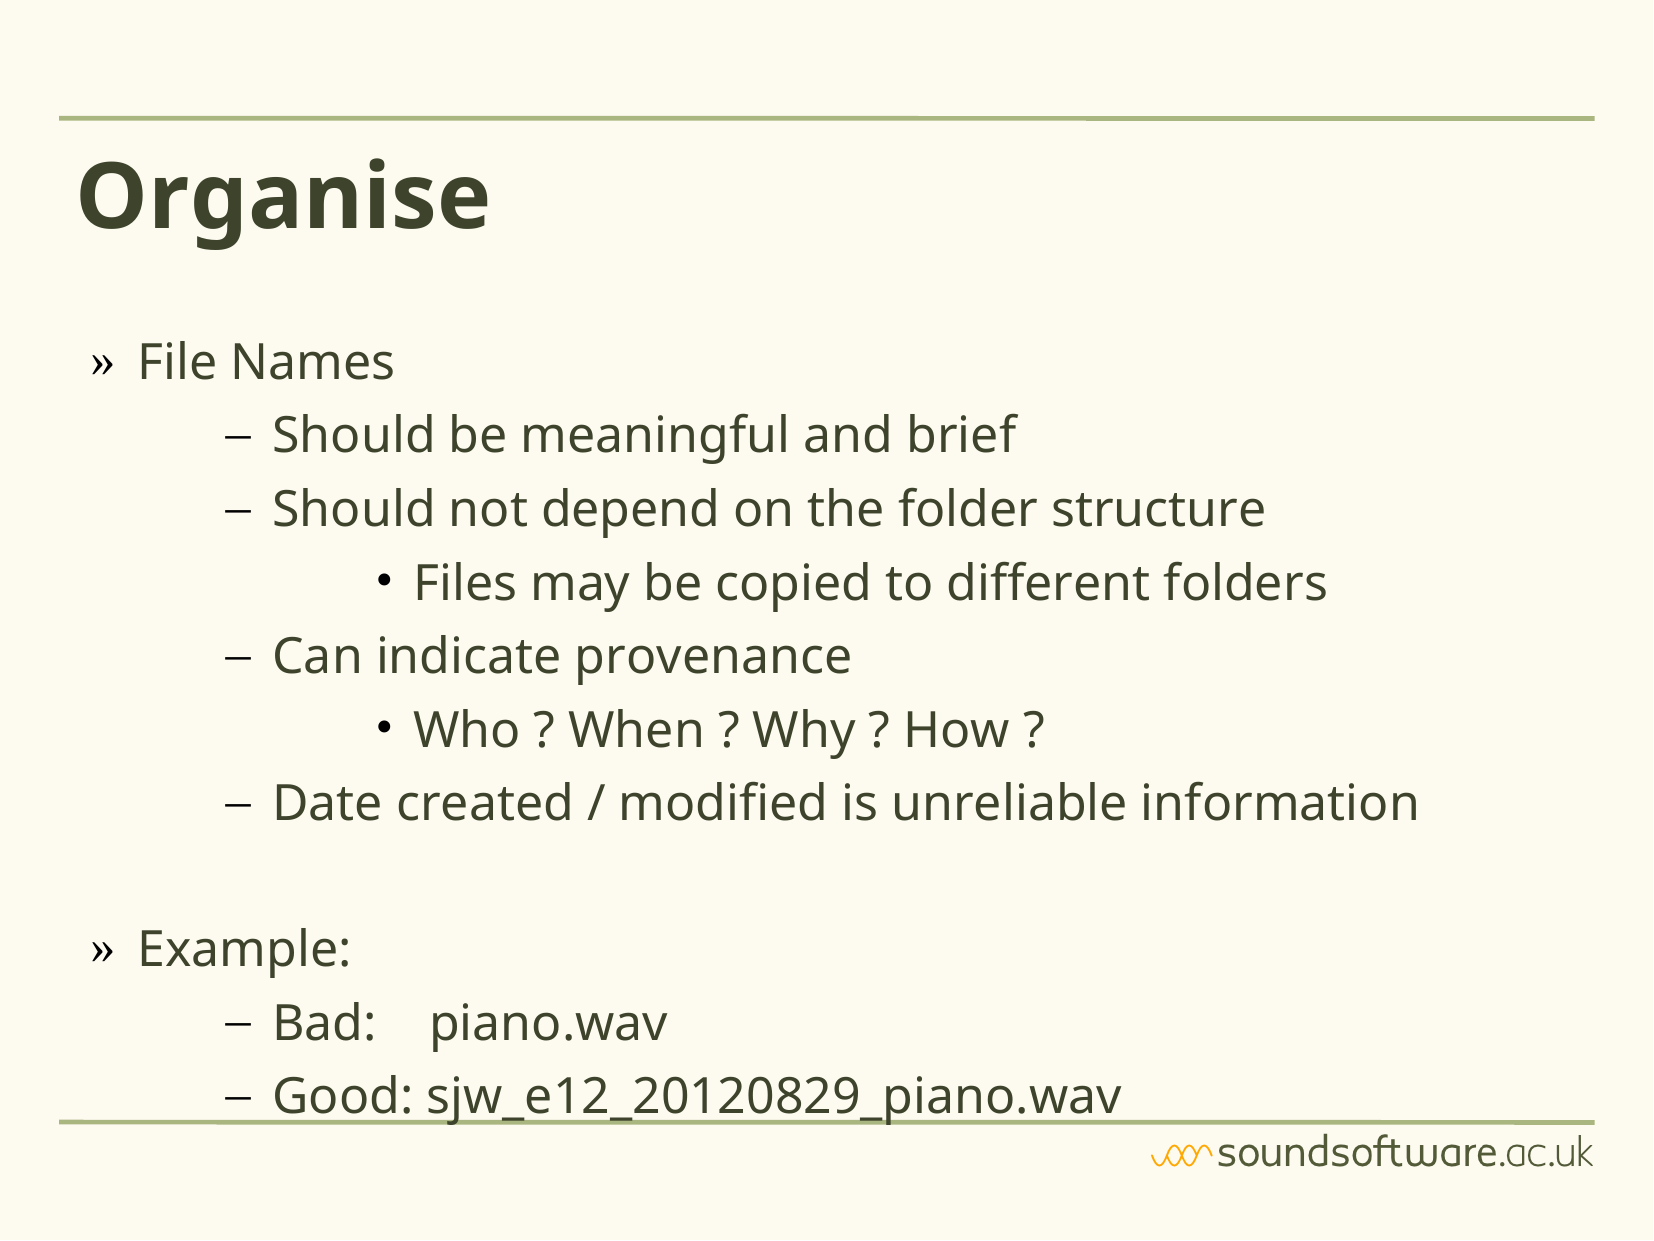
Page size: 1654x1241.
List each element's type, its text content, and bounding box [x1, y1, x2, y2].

list File Names Should be meaningful and brief Should not depend on the folder structure Files may be copied to different folders Can indicate provenance Who ? When ? Why ? How ? Date created / modified is unreliable information Example: Bad: piano.wav Good: sjw_e12_20120829_piano.wav [59, 321, 1594, 1140]
title Organise [59, 109, 1594, 274]
picture [1151, 1140, 1593, 1167]
